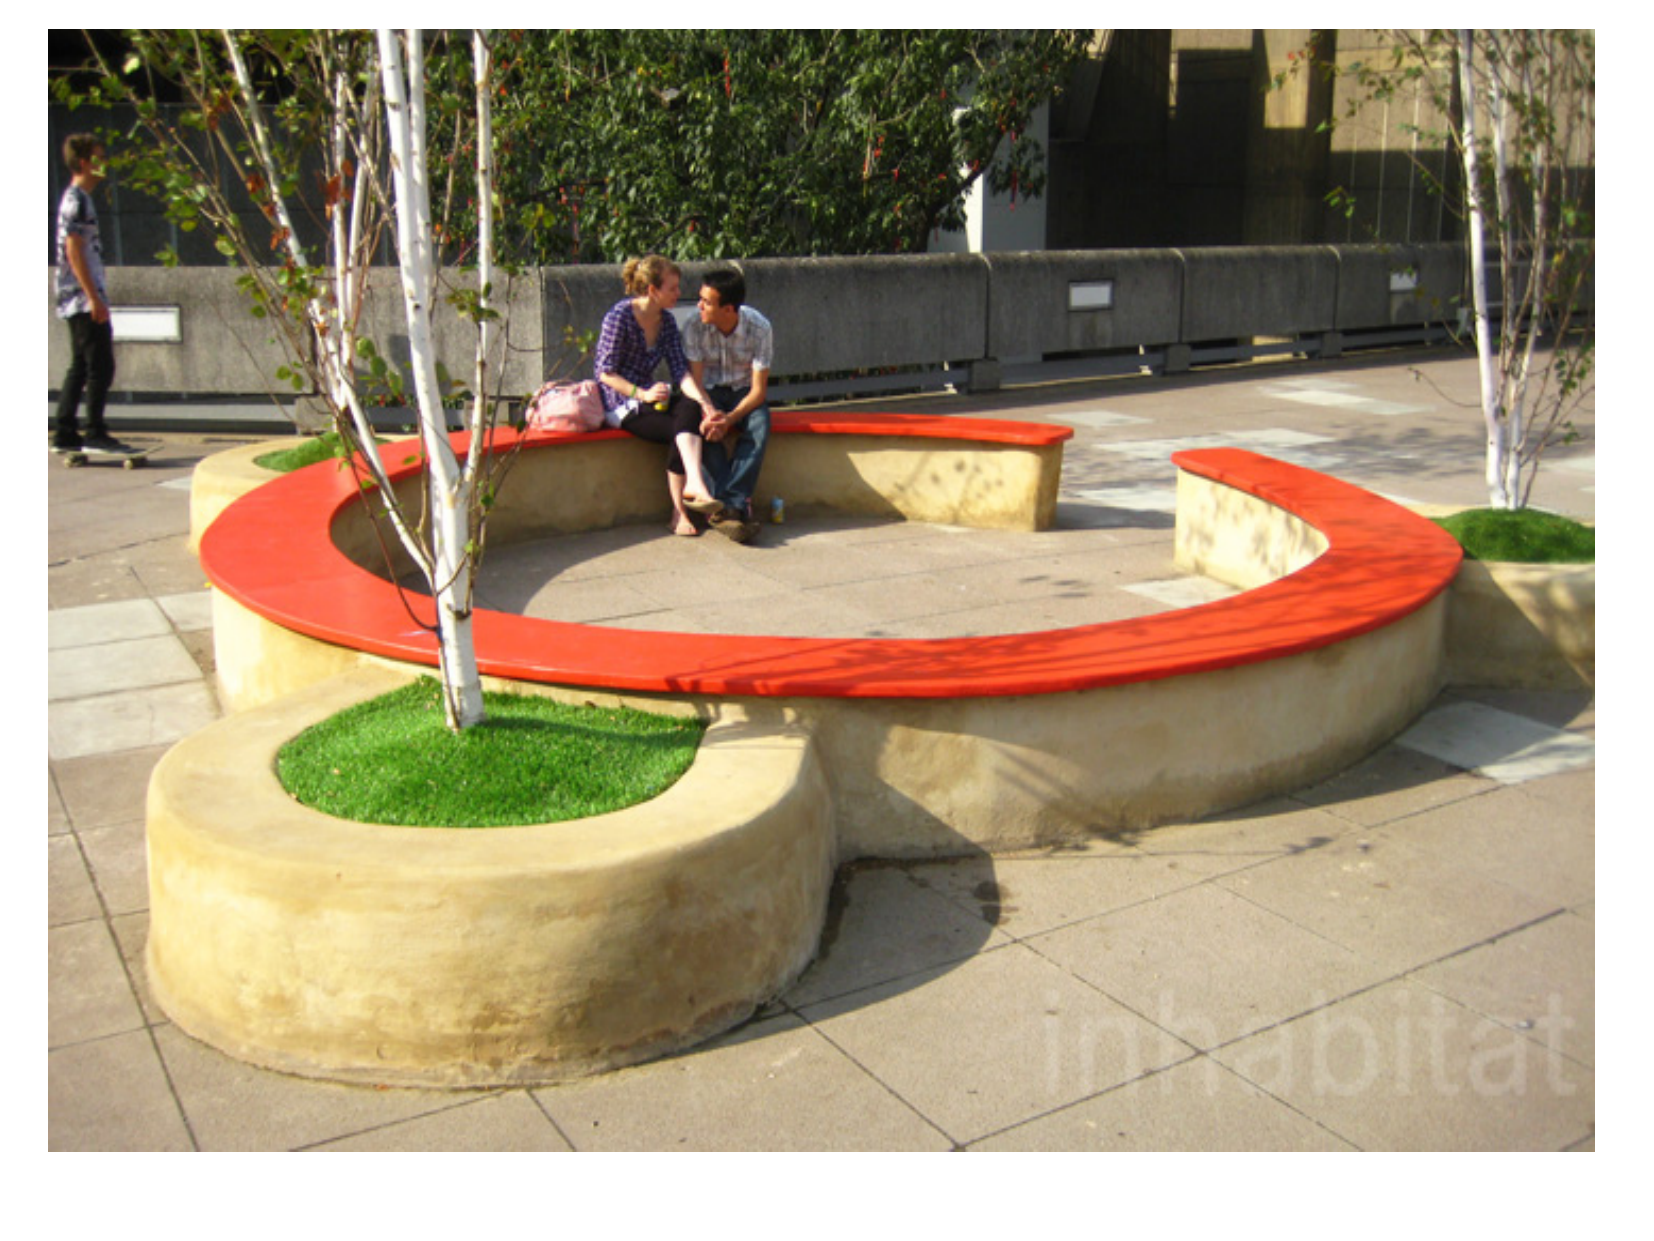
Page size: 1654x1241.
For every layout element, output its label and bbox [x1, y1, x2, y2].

picture [48, 29, 1595, 1152]
